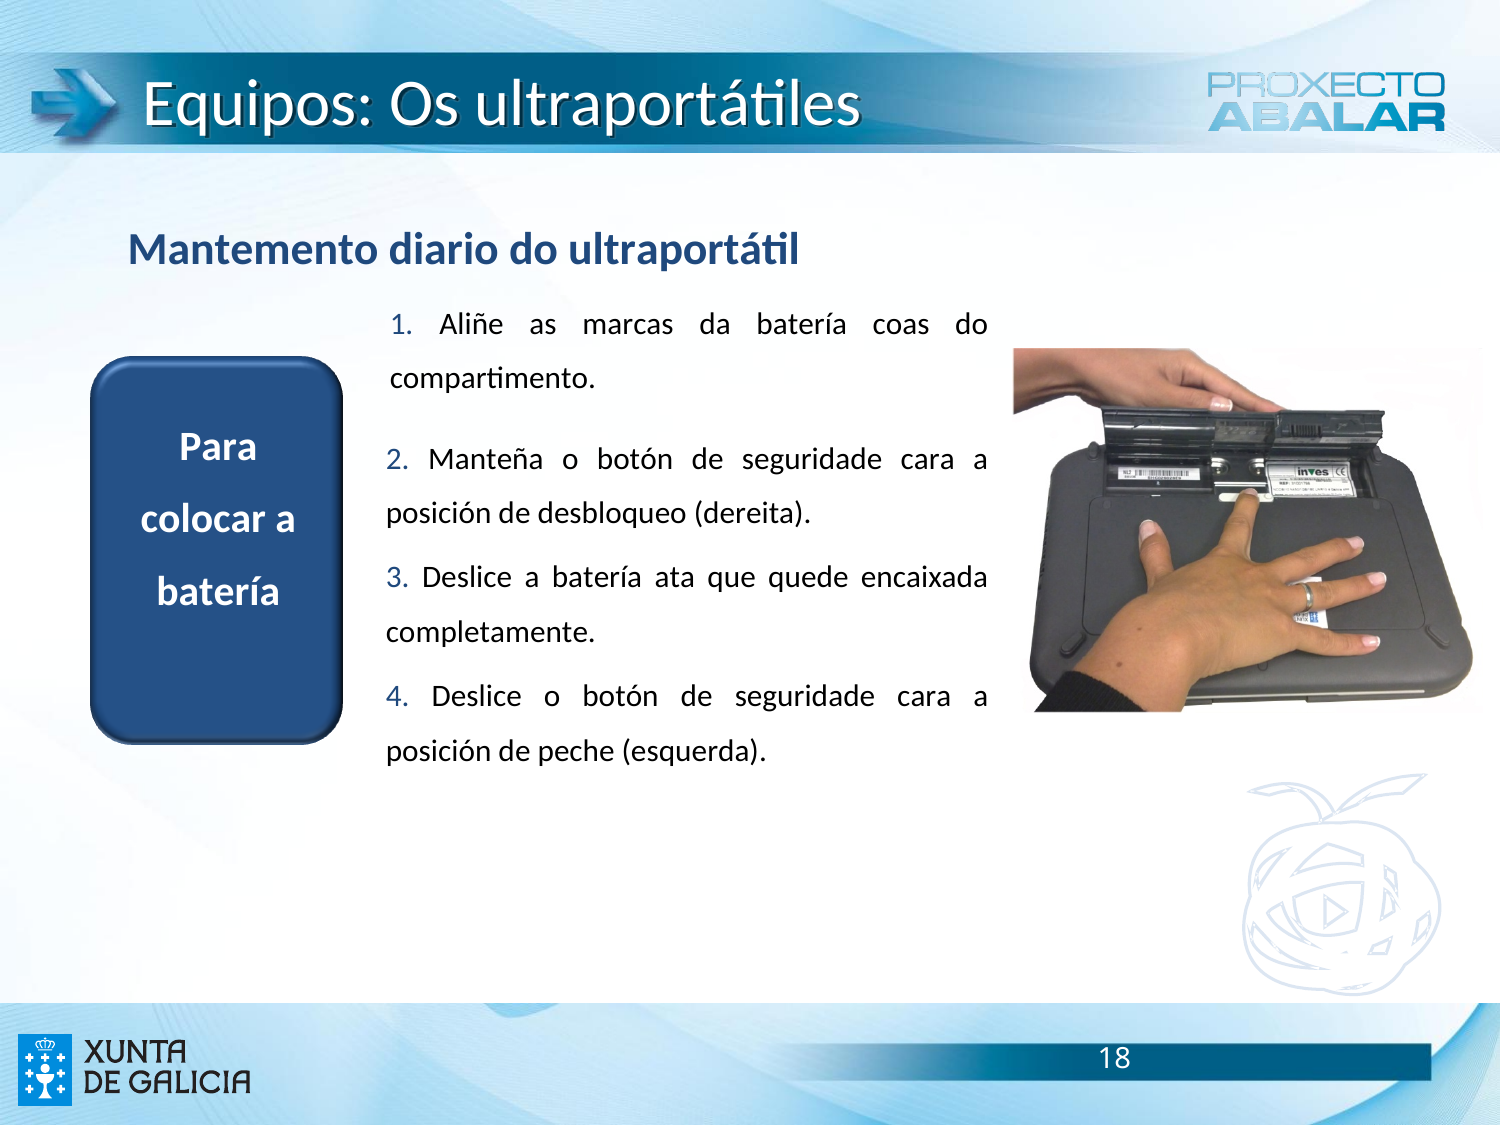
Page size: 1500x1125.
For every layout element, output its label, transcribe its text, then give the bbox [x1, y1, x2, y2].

text_box Para colocar a batería [102, 388, 335, 622]
picture [0, 0, 1500, 1125]
text_box 1. Aliñe as marcas da batería coas do compartimento. [375, 278, 1004, 403]
text_box Equipos: Os ultraportátiles [142, 58, 863, 139]
text_box <número> [1082, 1031, 1433, 1092]
text_box Mantemento diario do ultraportátil [113, 186, 1383, 282]
text_box 2. Manteña o botón de seguridade cara a posición de desbloqueo (dereita). 3. Deslice a batería ata que quede encaixada completamente. 4. Deslice o botón de seguridade cara a posición de peche (esquerda). [371, 413, 1004, 776]
text_box [1242, 773, 1442, 997]
